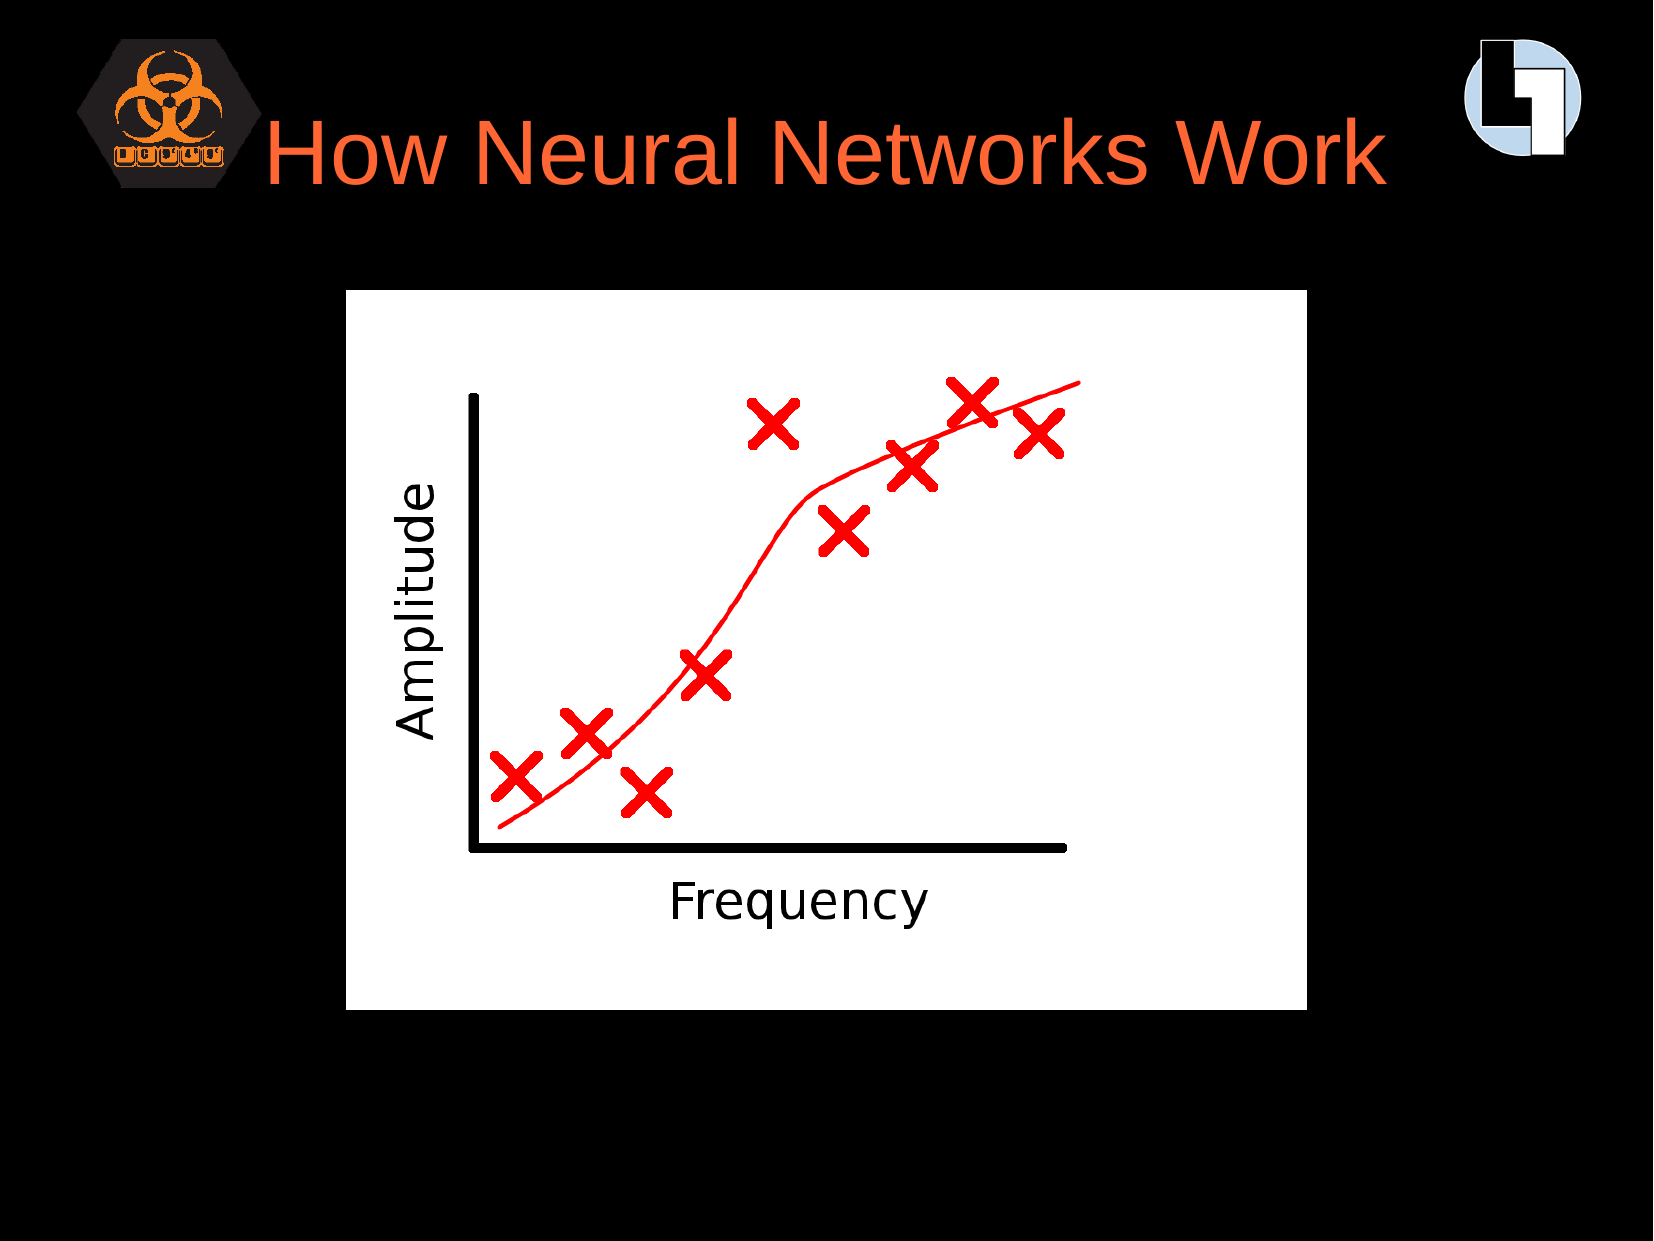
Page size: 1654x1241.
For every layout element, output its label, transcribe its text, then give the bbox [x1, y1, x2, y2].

picture [75, 37, 263, 188]
picture [1462, 37, 1583, 158]
title How Neural Networks Work [82, 49, 1571, 257]
picture [346, 290, 1307, 1010]
